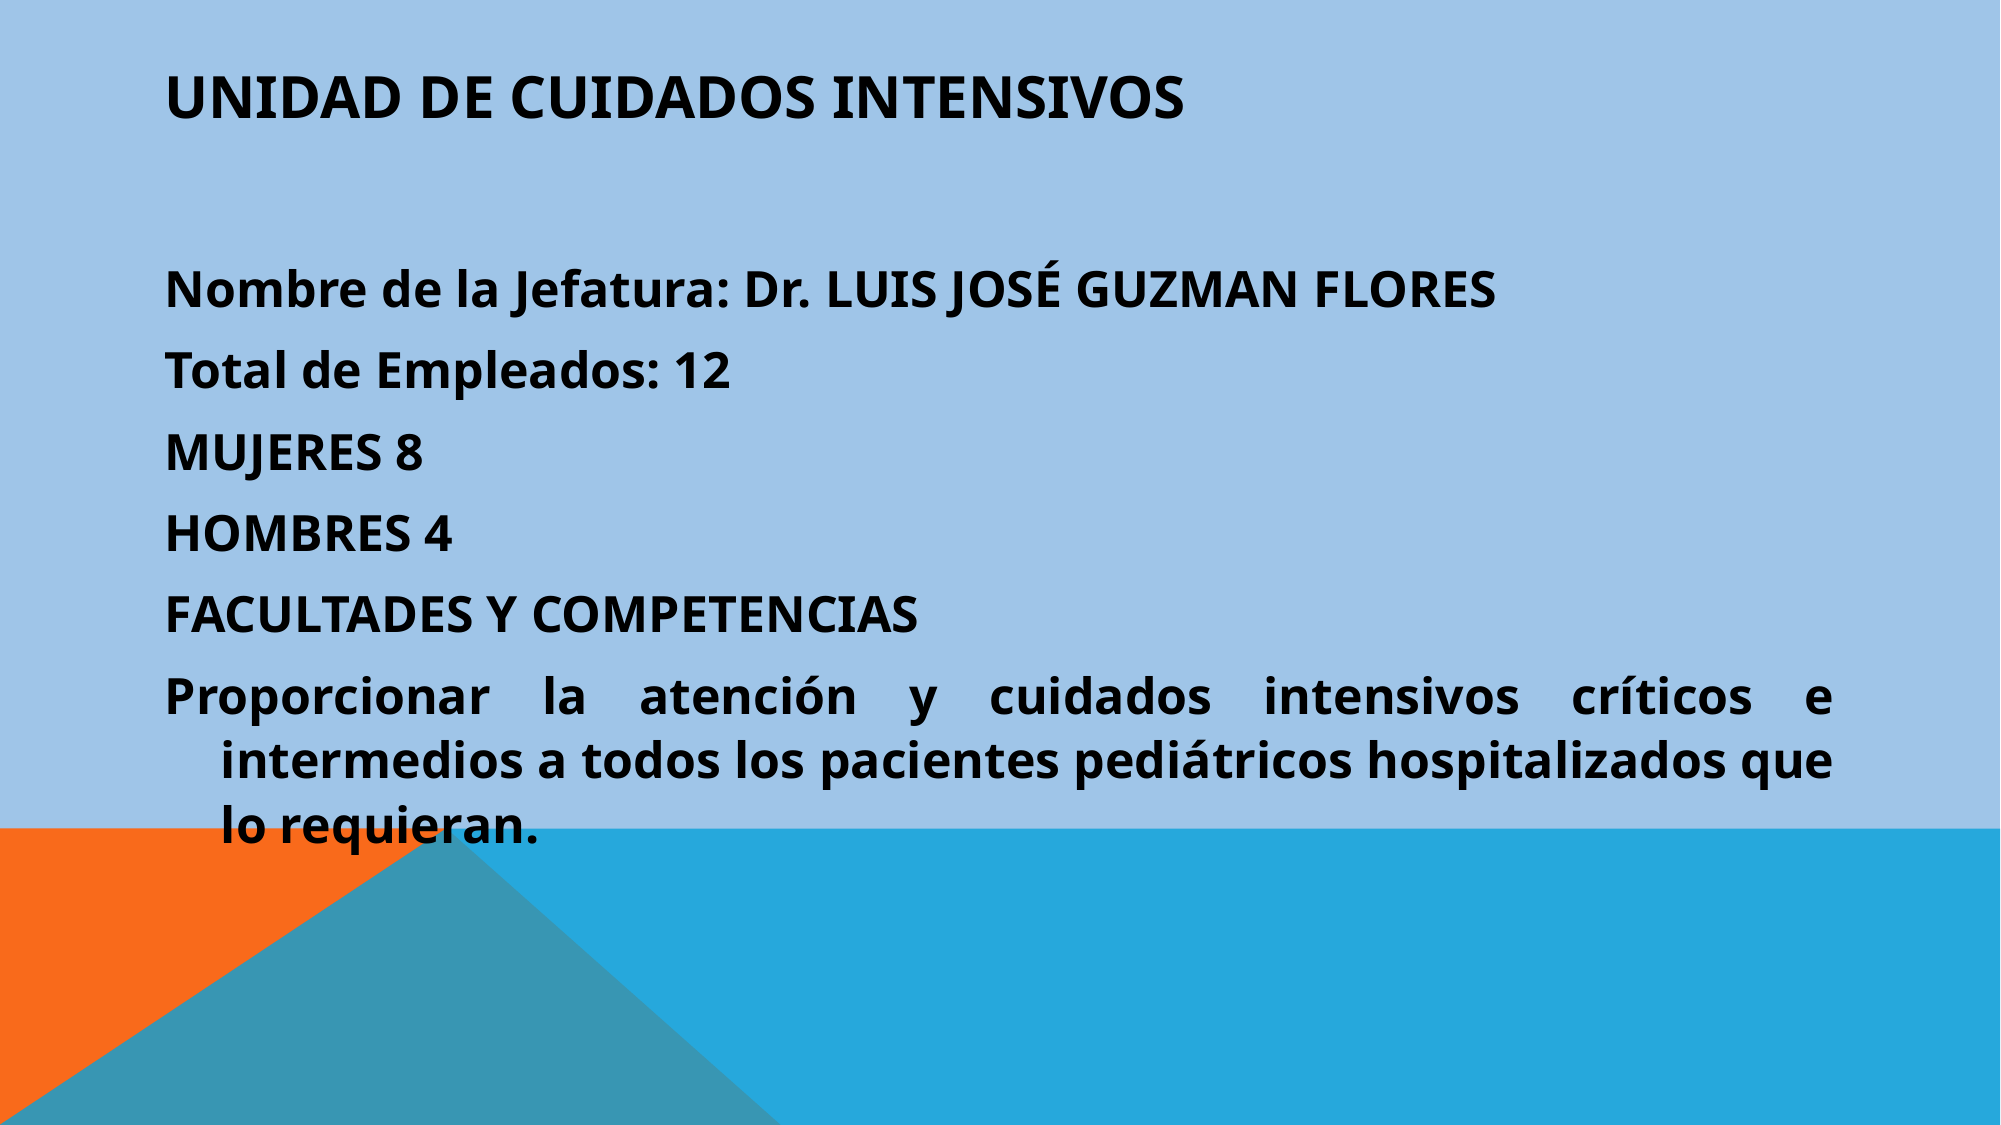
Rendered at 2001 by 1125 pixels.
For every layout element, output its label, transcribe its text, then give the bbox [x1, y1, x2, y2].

text_box Nombre de la Jefatura: Dr. LUIS JOSÉ GUZMAN FLORES Total de Empleados: 12 MUJERES 8 HOMBRES 4 FACULTADES Y COMPETENCIAS Proporcionar la atención y cuidados intensivos críticos e intermedios a todos los pacientes pediátricos hospitalizados que lo requieran. [149, 244, 1850, 956]
text_box UNIDAD DE CUIDADOS INTENSIVOS [149, 53, 1850, 223]
